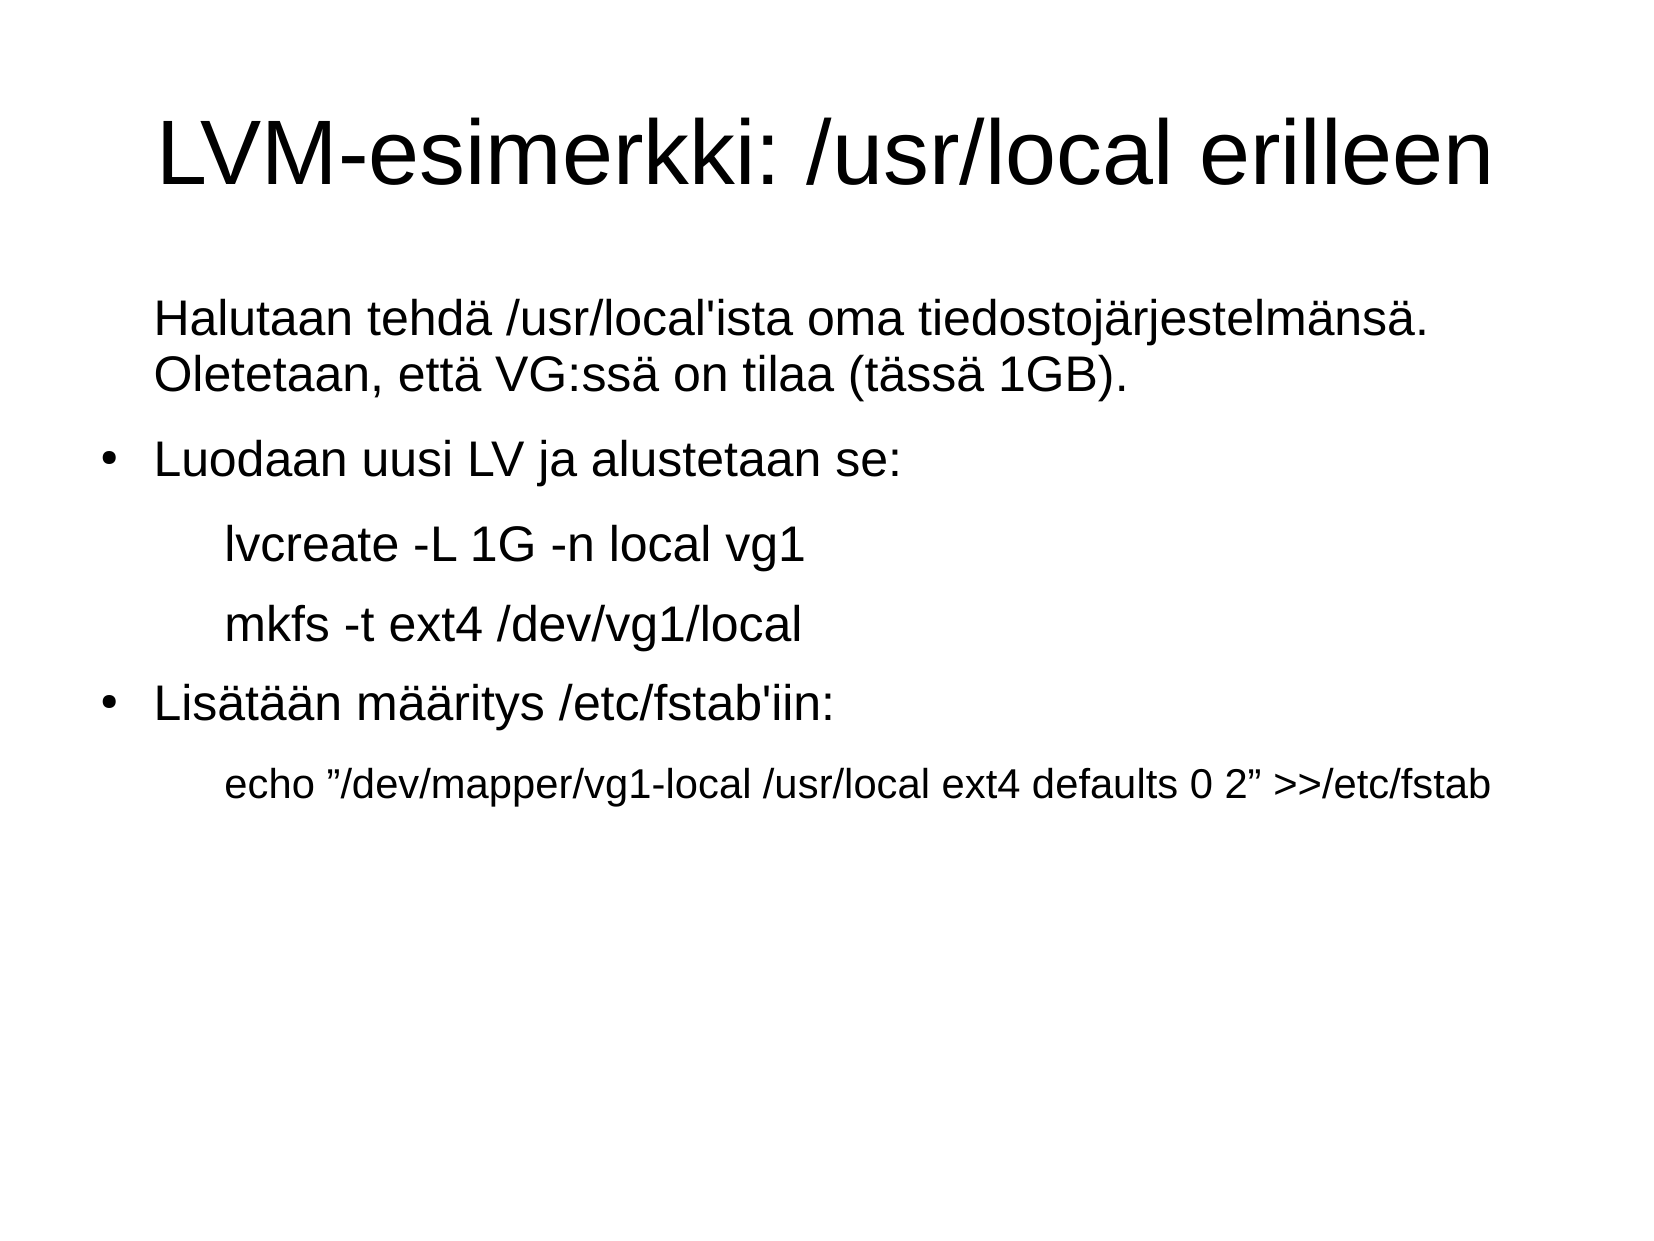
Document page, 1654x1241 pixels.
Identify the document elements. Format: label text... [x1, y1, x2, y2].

title LVM-esimerkki: /usr/local erilleen [82, 49, 1571, 257]
list Halutaan tehdä /usr/local'ista oma tiedostojärjestelmänsä. Oletetaan, että VG:ssä on tilaa (tässä 1GB). Luodaan uusi LV ja alustetaan se: lvcreate -L 1G -n local vg1 mkfs -t ext4 /dev/vg1/local Lisätään määritys /etc/fstab'iin: echo ”/dev/mapper/vg1-local /usr/local ext4 defaults 0 2” >>/etc/fstab [82, 290, 1571, 1010]
